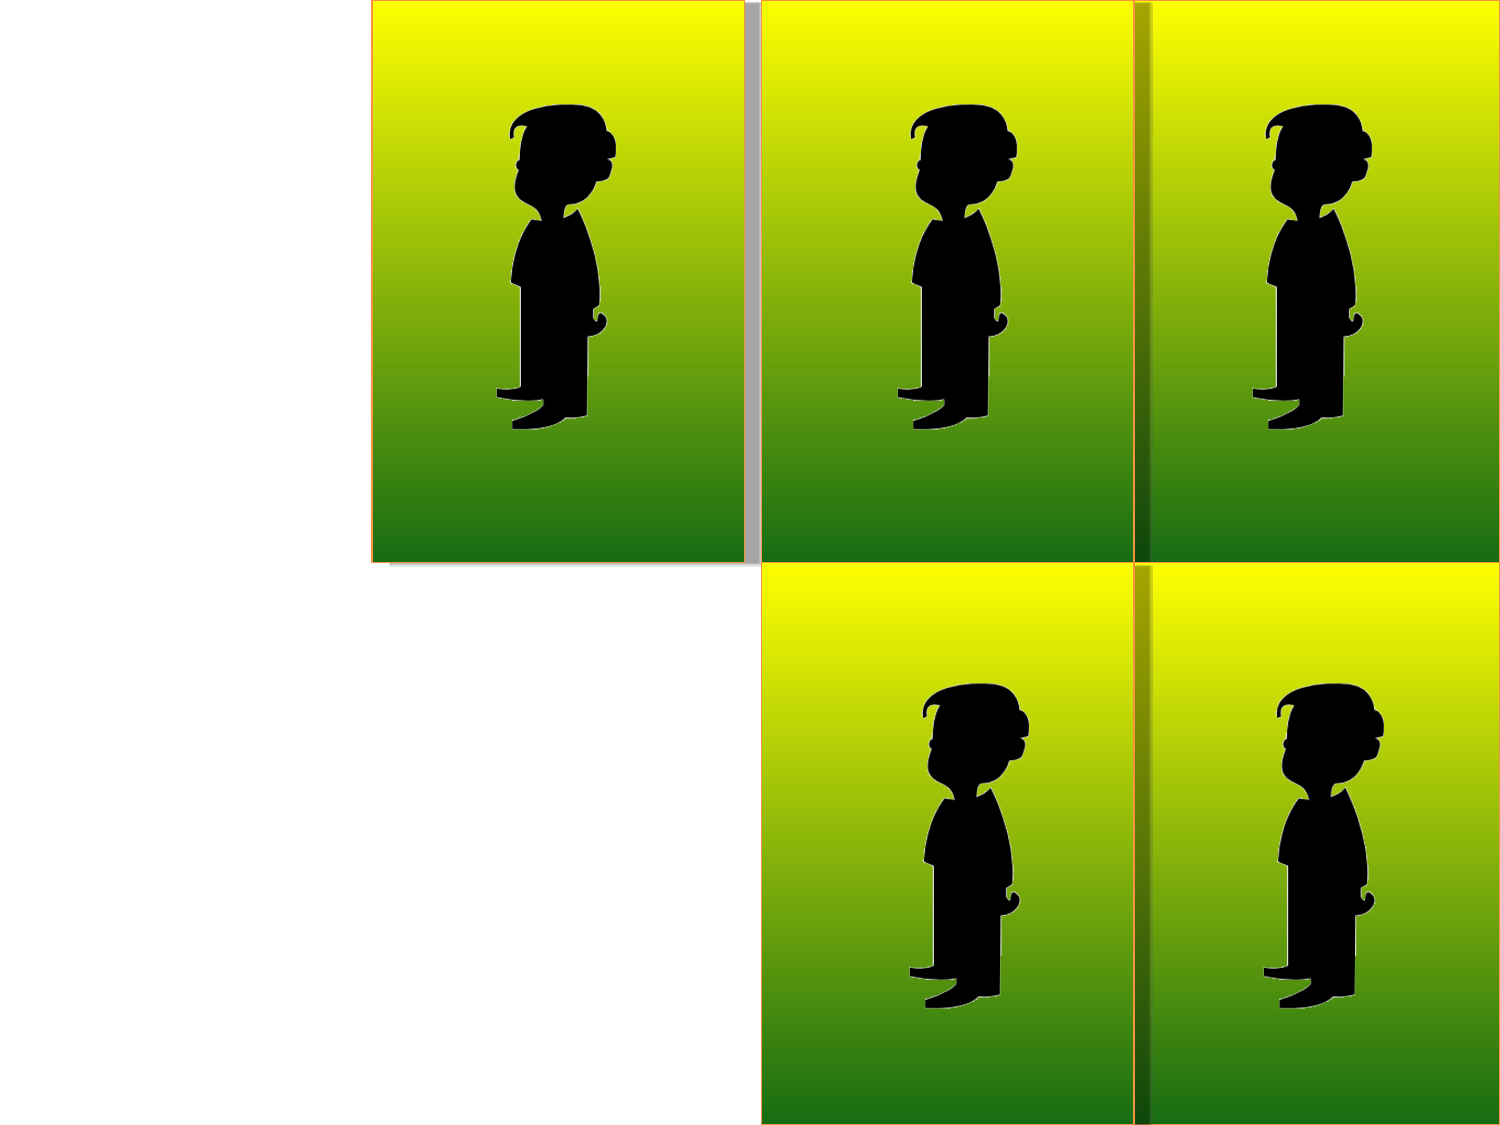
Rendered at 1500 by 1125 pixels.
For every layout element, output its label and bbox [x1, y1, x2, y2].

picture [490, 101, 635, 434]
text_box [761, 0, 1500, 1125]
picture [891, 101, 1036, 434]
picture [903, 680, 1048, 1013]
picture [1246, 101, 1391, 434]
text_box [372, 0, 745, 563]
picture [1257, 680, 1403, 1013]
